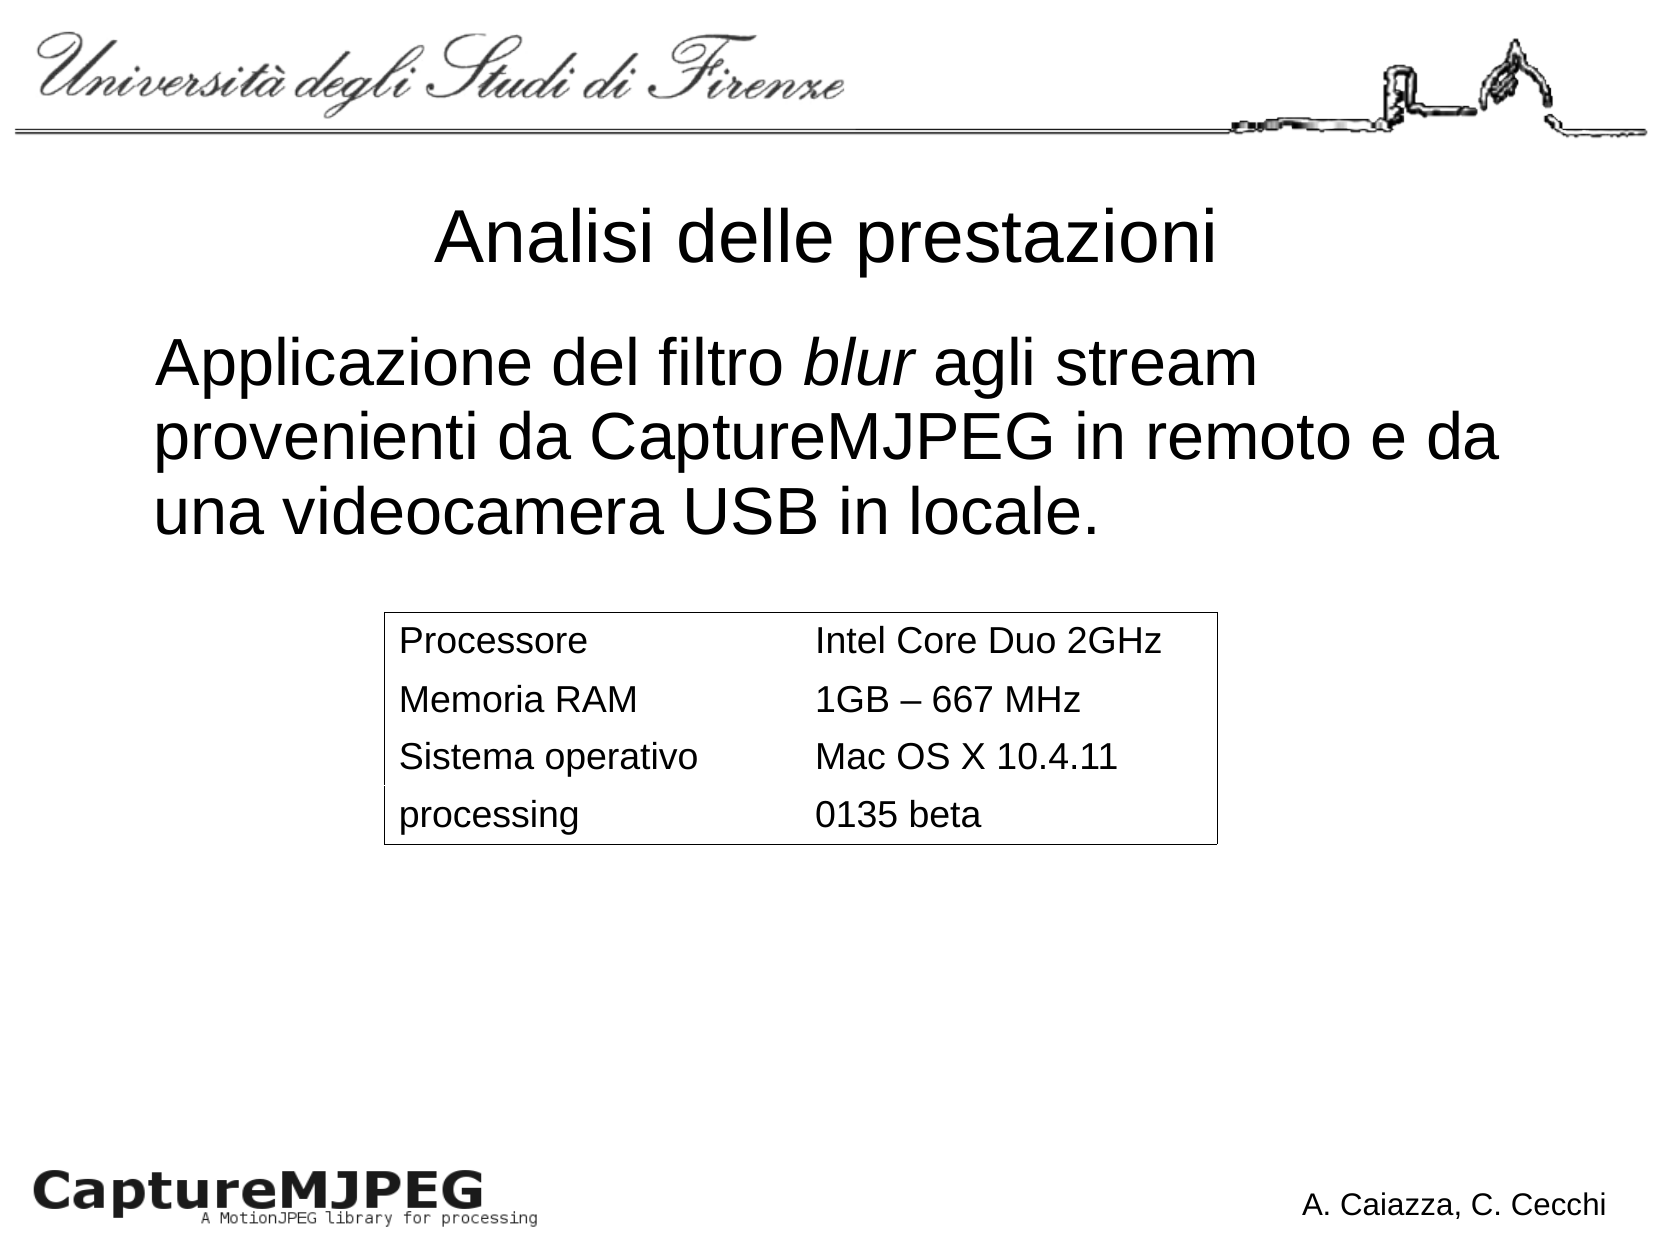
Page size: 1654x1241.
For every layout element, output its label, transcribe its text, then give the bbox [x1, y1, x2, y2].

picture [17, 1159, 550, 1229]
title Analisi delle prestazioni [82, 147, 1571, 324]
picture [7, 4, 1654, 147]
table_cell 0135 beta [801, 786, 1217, 844]
list Applicazione del filtro blur agli stream provenienti da CaptureMJPEG in remoto e da una videocamera USB in locale. [82, 324, 1571, 1137]
table_cell Mac OS X 10.4.11 [801, 728, 1217, 785]
table_cell processing [385, 786, 800, 844]
table_header Processore [385, 613, 800, 671]
table_cell 1GB – 667 MHz [800, 671, 1217, 728]
table_cell Sistema operativo [385, 728, 800, 785]
table_cell Memoria RAM [385, 671, 800, 728]
table_header Intel Core Duo 2GHz [800, 613, 1217, 671]
